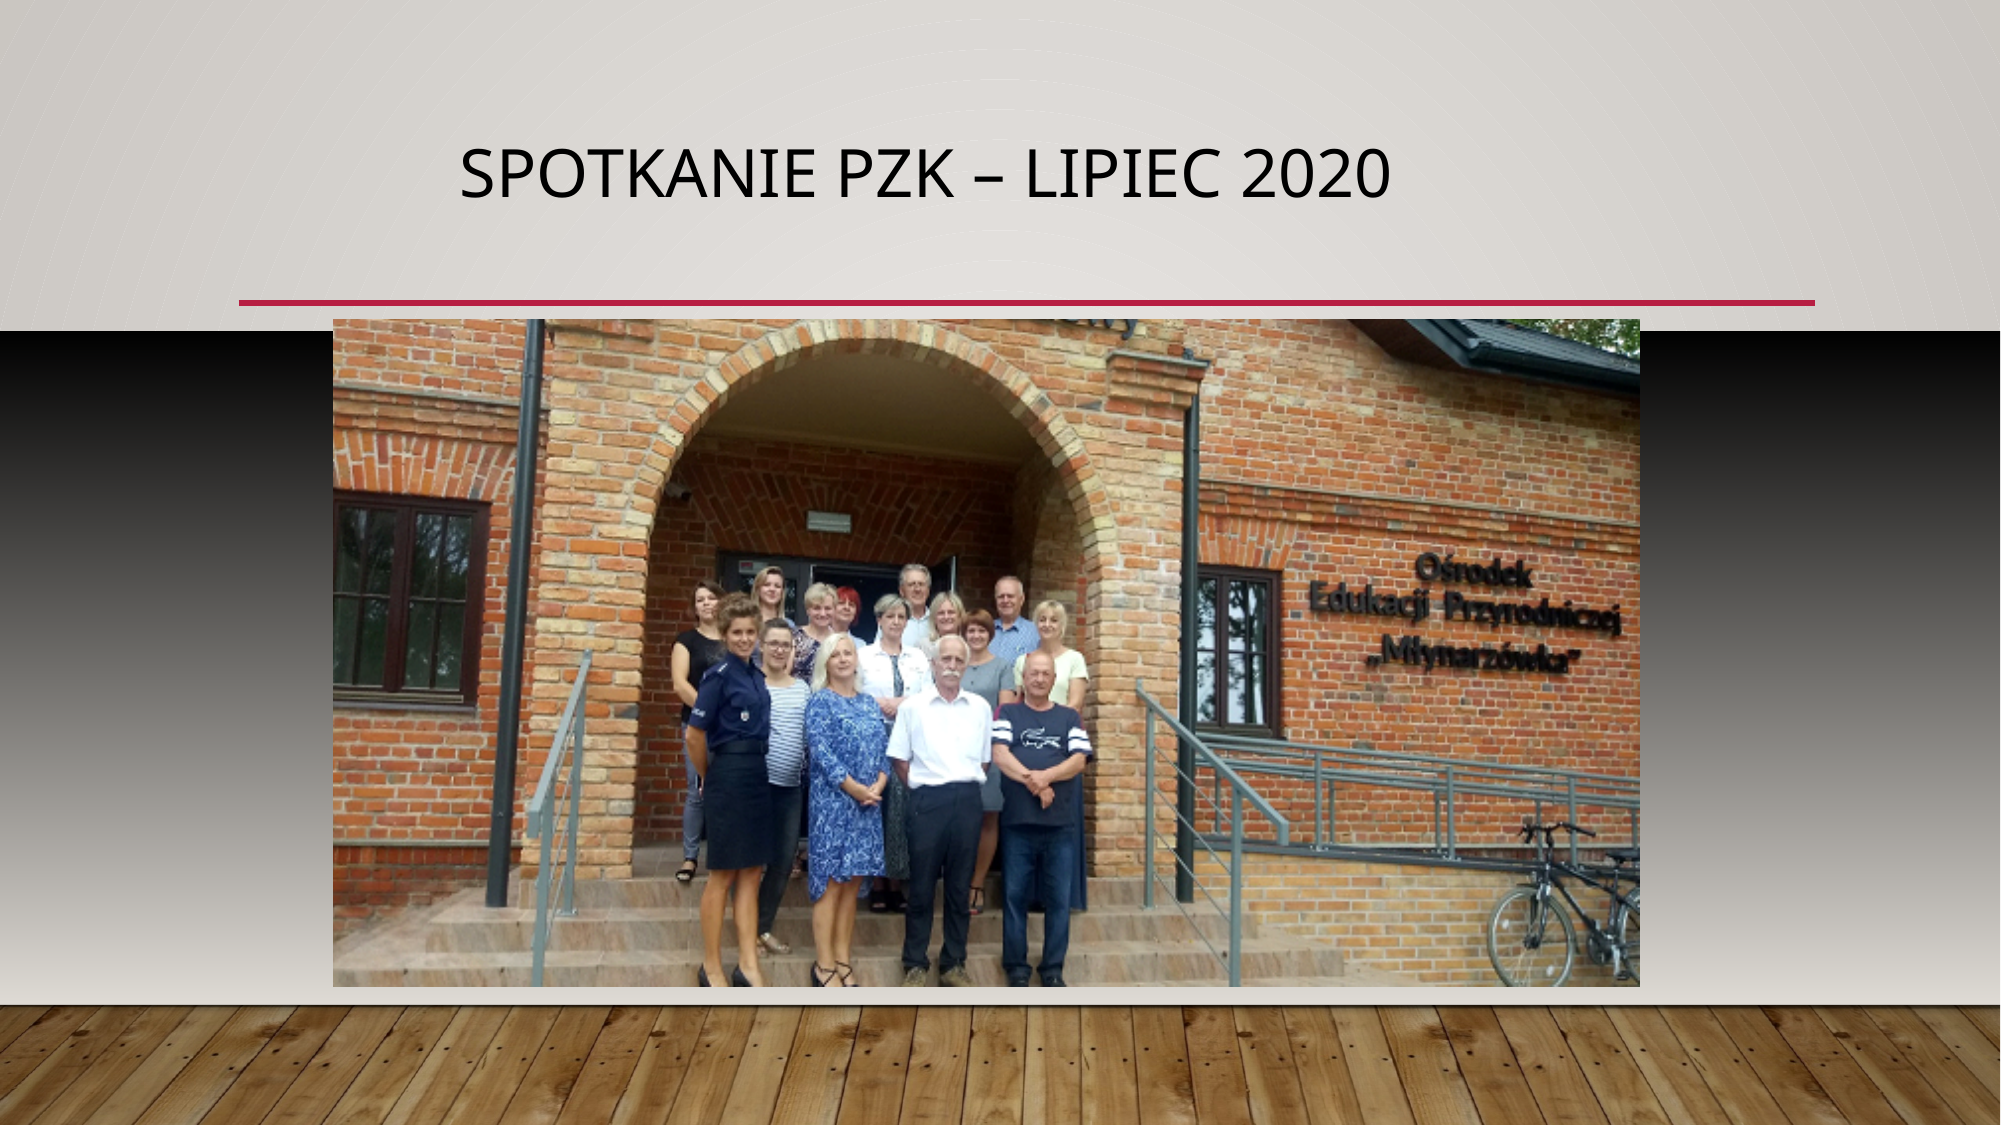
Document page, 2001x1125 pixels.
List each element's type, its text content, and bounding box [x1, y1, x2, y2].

title Spotkanie PZK – LIPIEC 2020 [238, 131, 1814, 305]
picture [333, 319, 1640, 987]
